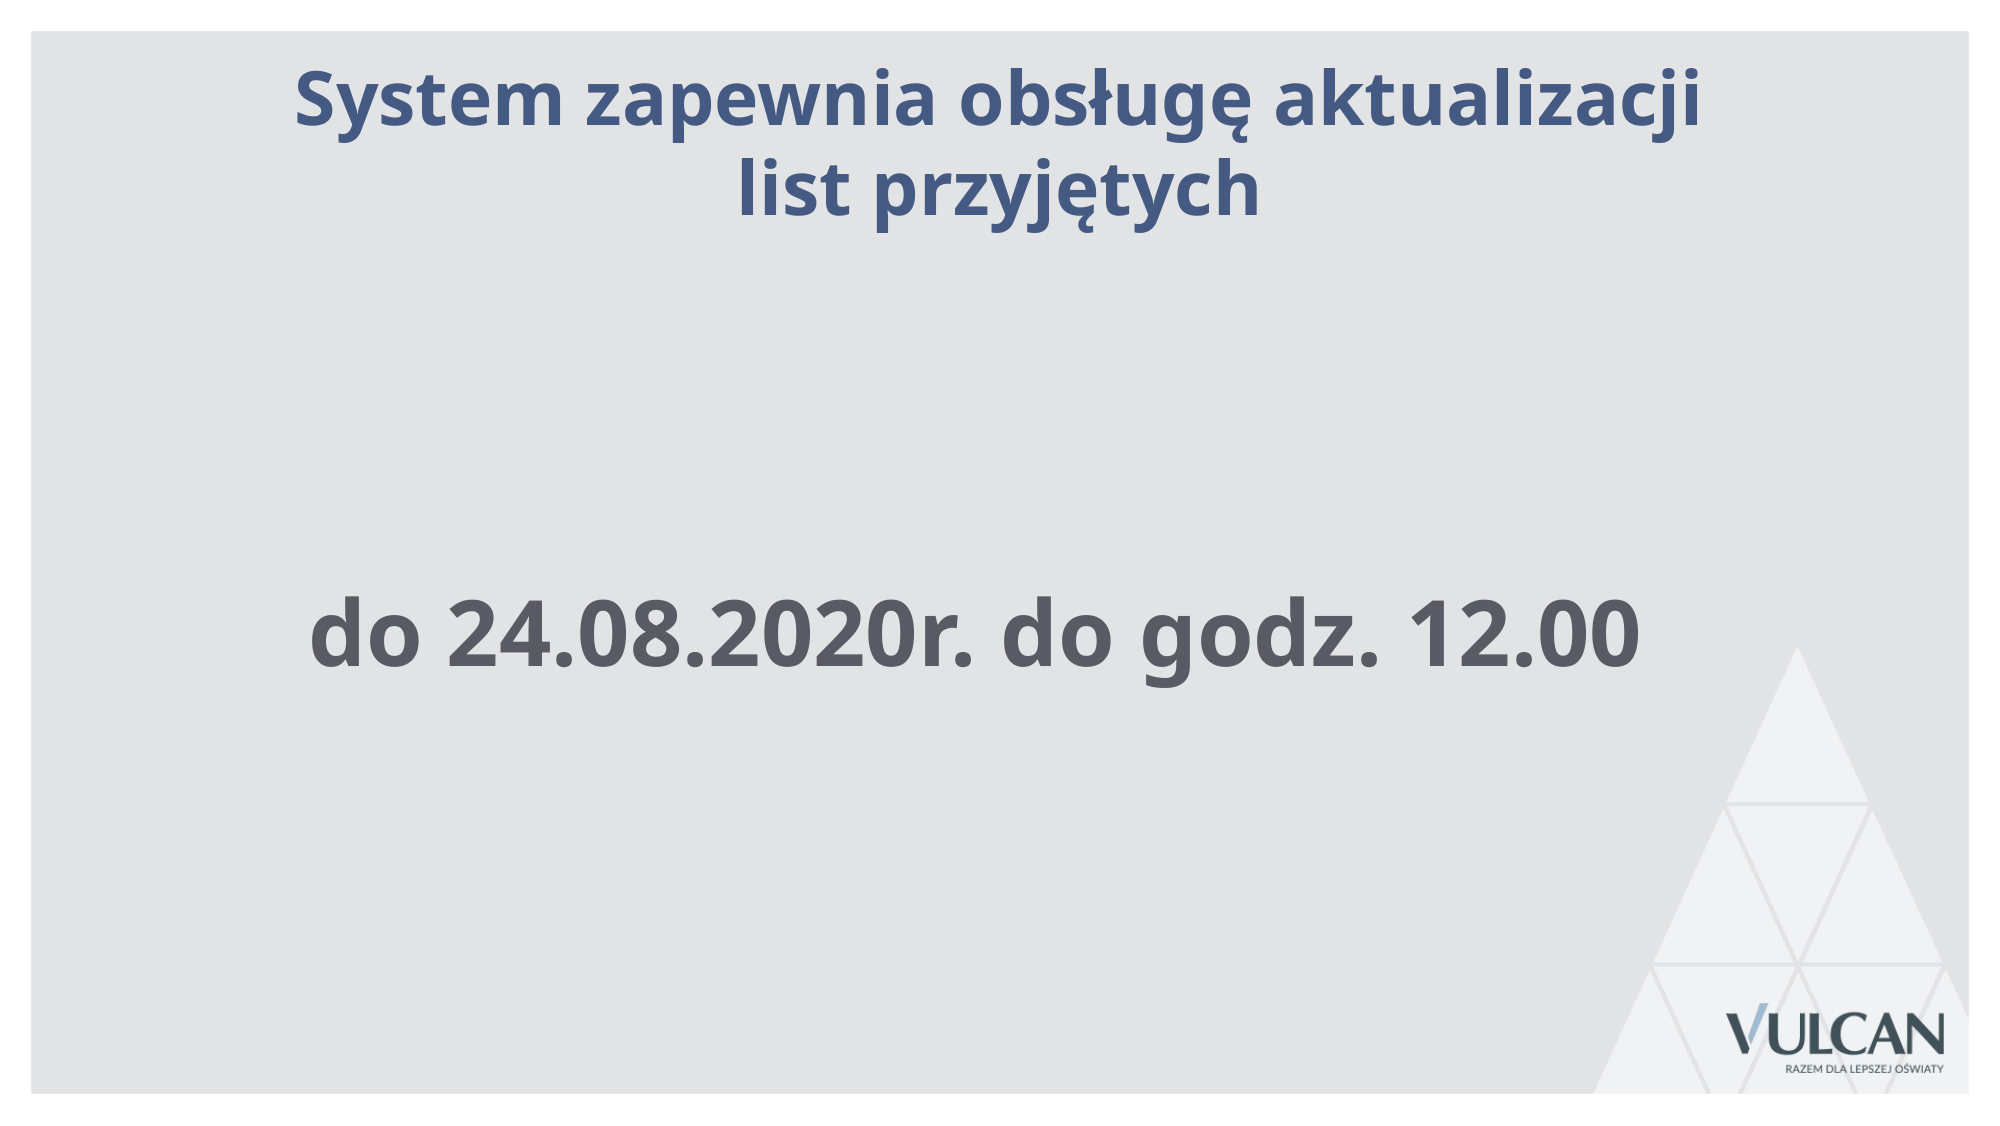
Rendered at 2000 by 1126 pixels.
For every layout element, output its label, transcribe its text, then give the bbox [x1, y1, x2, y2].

picture [0, 0, 2000, 1125]
text_box System zapewnia obsługę aktualizacji list przyjętych do 24.08.2020r. do godz. 12.00 [249, 42, 1751, 299]
